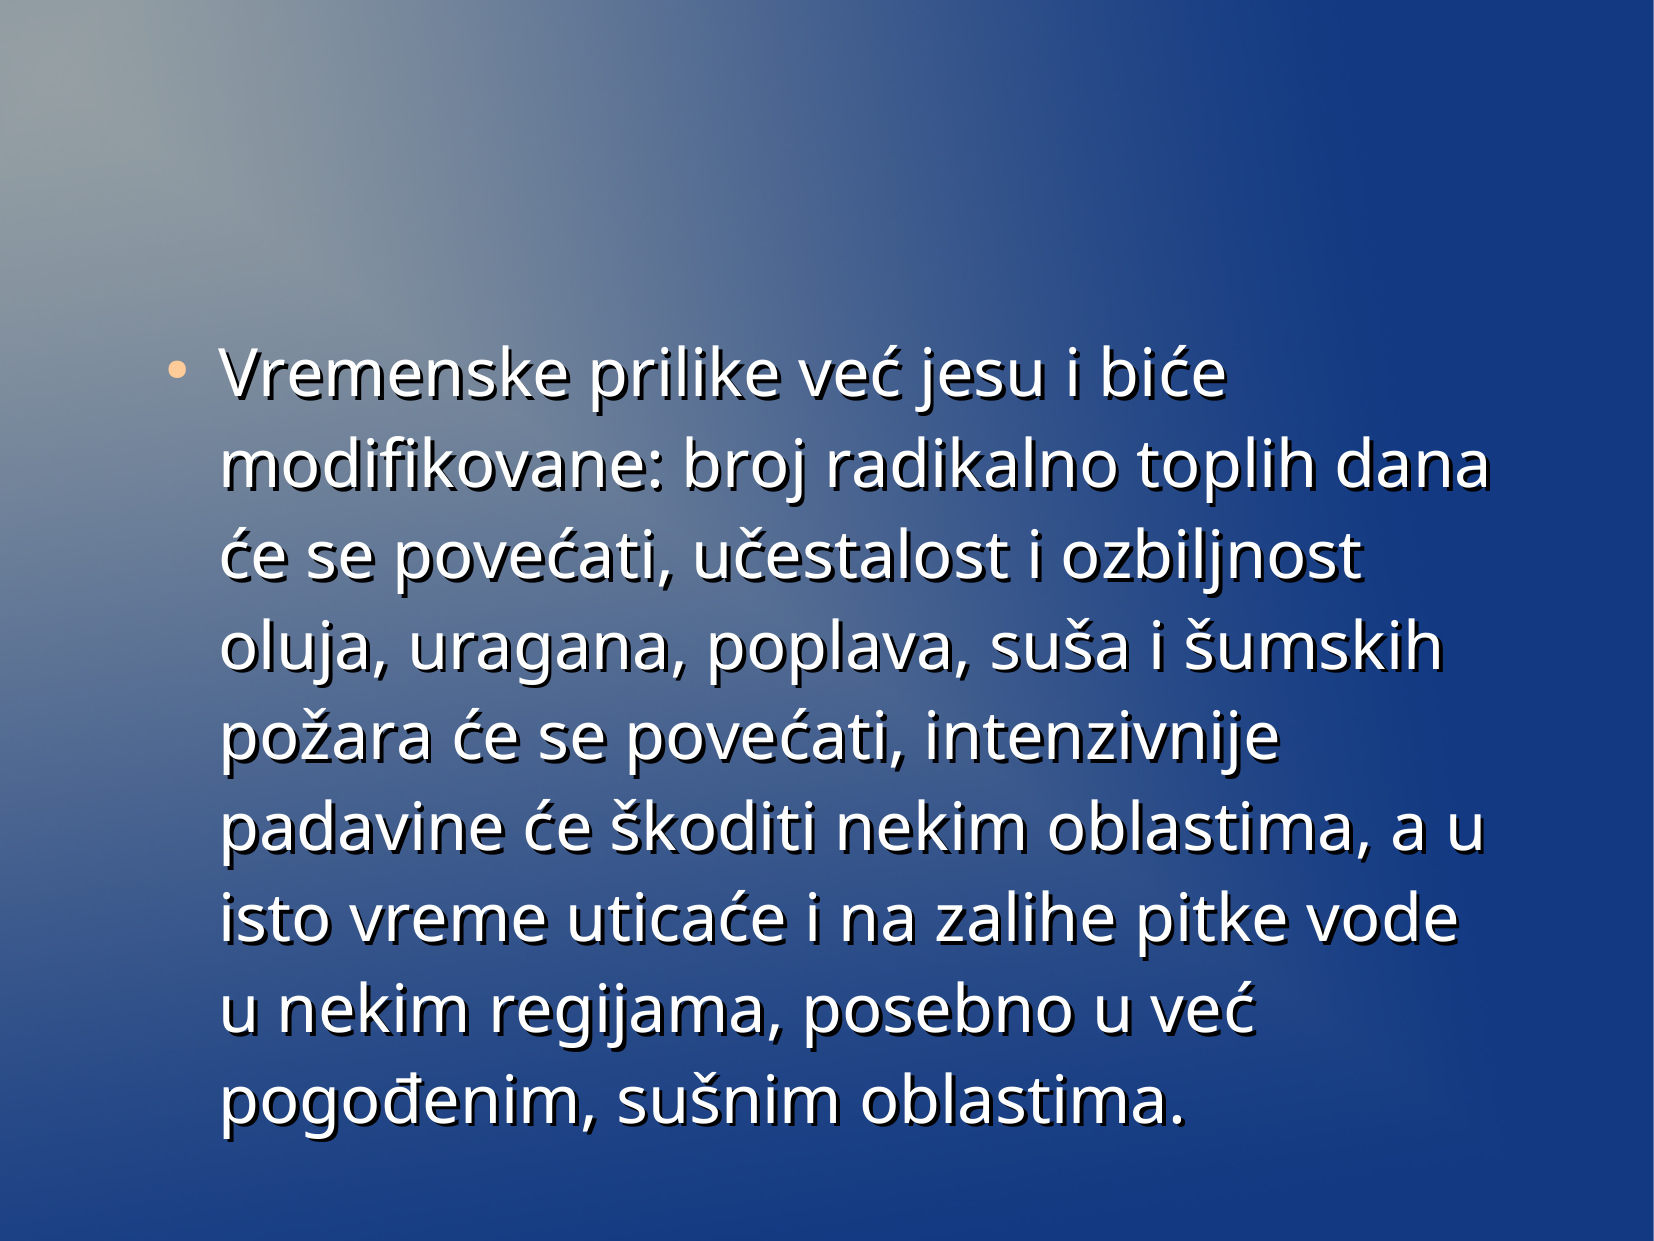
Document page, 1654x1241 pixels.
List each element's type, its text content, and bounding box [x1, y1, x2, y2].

list Vremenske prilike već jesu i biće modifikovane: broj radikalno toplih dana će se povećati, učestalost i ozbiljnost oluja, uragana, poplava, suša i šumskih požara će se povećati, intenzivnije padavine će škoditi nekim oblastima, a u isto vreme uticaće i na zalihe pitke vode u nekim regijama, posebno u već pogođenim, sušnim oblastima. [147, 325, 1506, 1082]
picture [0, 0, 1654, 1241]
